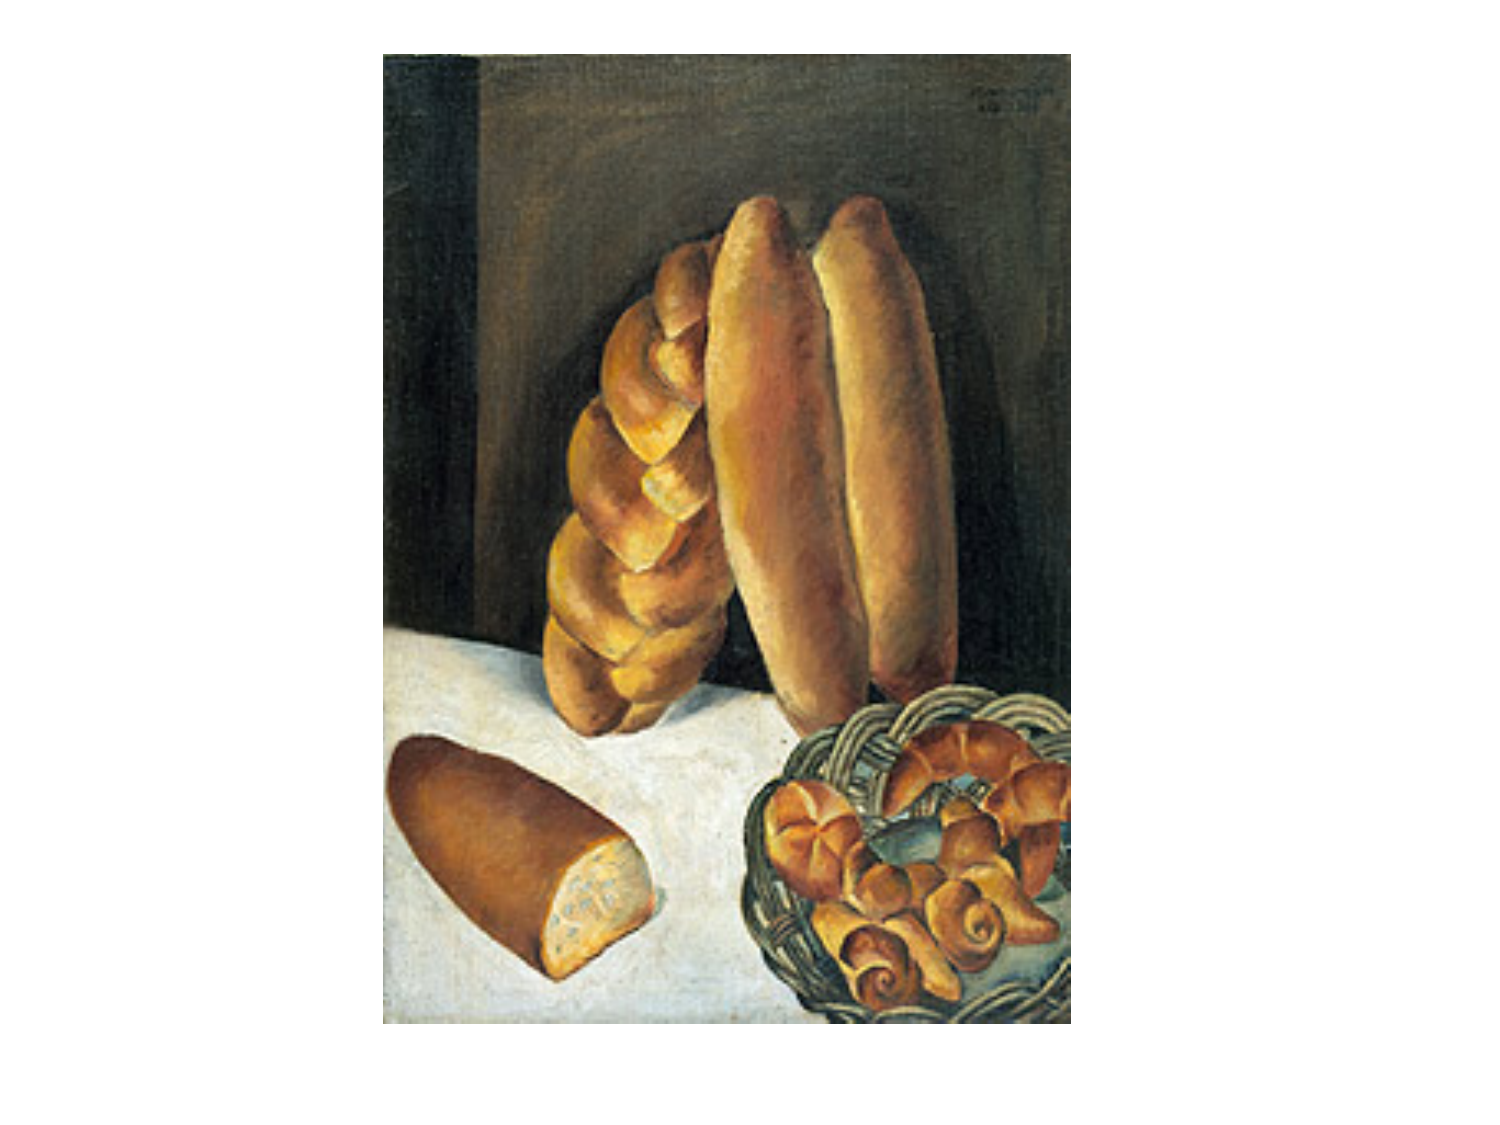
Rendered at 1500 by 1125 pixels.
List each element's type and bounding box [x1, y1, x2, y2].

picture [383, 54, 1071, 1024]
